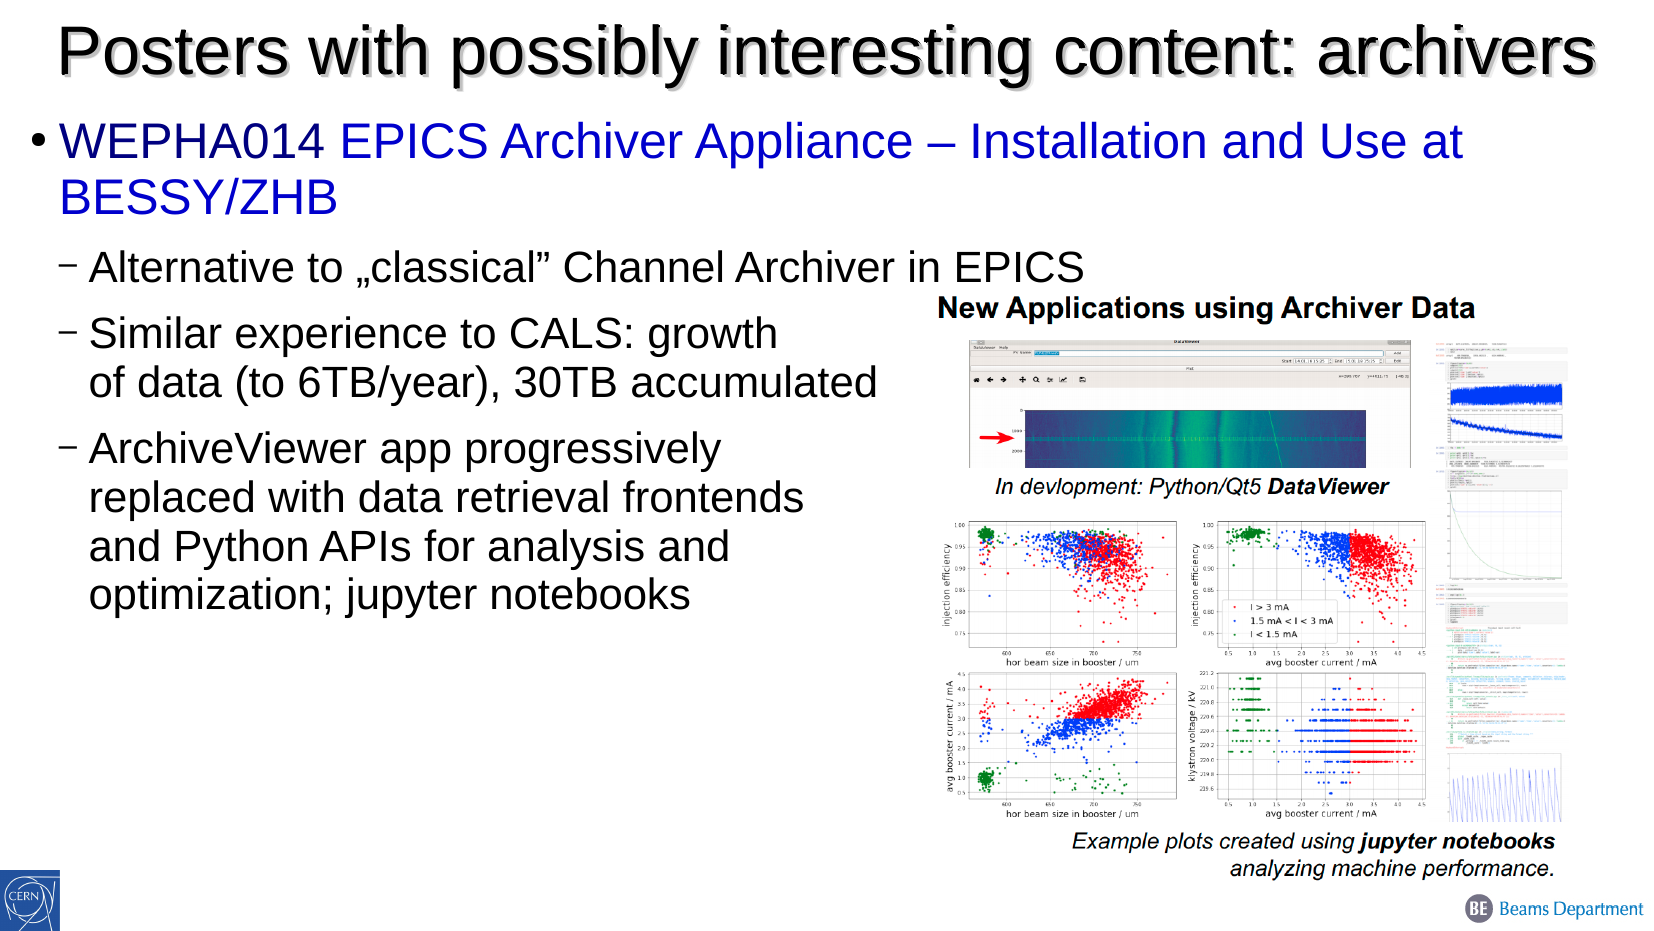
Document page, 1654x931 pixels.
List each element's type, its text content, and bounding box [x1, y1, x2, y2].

list WEPHA014 EPICS Archiver Appliance – Installation and Use at BESSY/ZHB Alternative to „classical” Channel Archiver in EPICS Similar experience to CALS: growth of data (to 6TB/year), 30TB accumulated ArchiveViewer app progressively replaced with data retrieval frontends and Python APIs for analysis and optimization; jupyter notebooks [0, 113, 1654, 871]
picture [0, 871, 60, 931]
title Posters with possibly interesting content: archivers [35, 11, 1619, 90]
picture [909, 286, 1654, 931]
